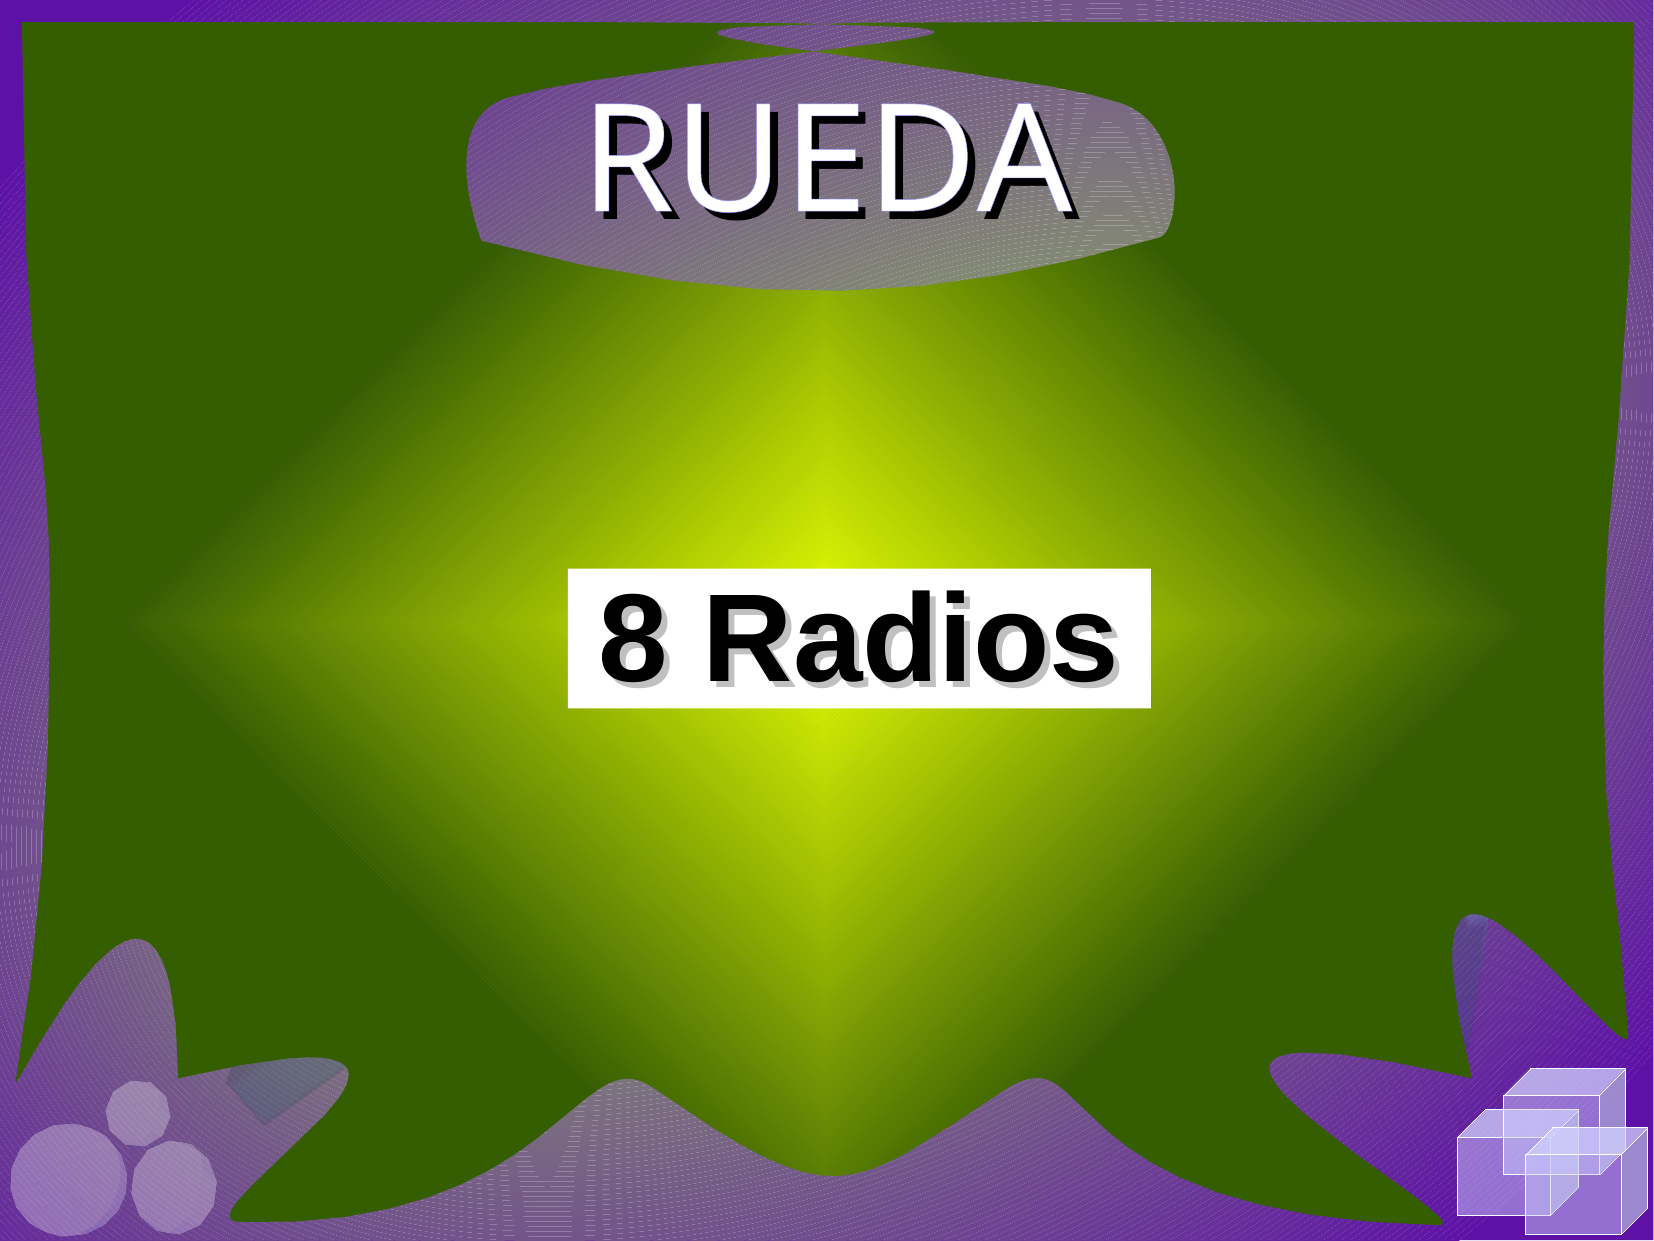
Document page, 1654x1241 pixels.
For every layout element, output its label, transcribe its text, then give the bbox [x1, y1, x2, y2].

title 8 Radios [567, 568, 1151, 709]
title RUEDA [82, 47, 1571, 259]
text_box [15, 21, 1635, 1226]
